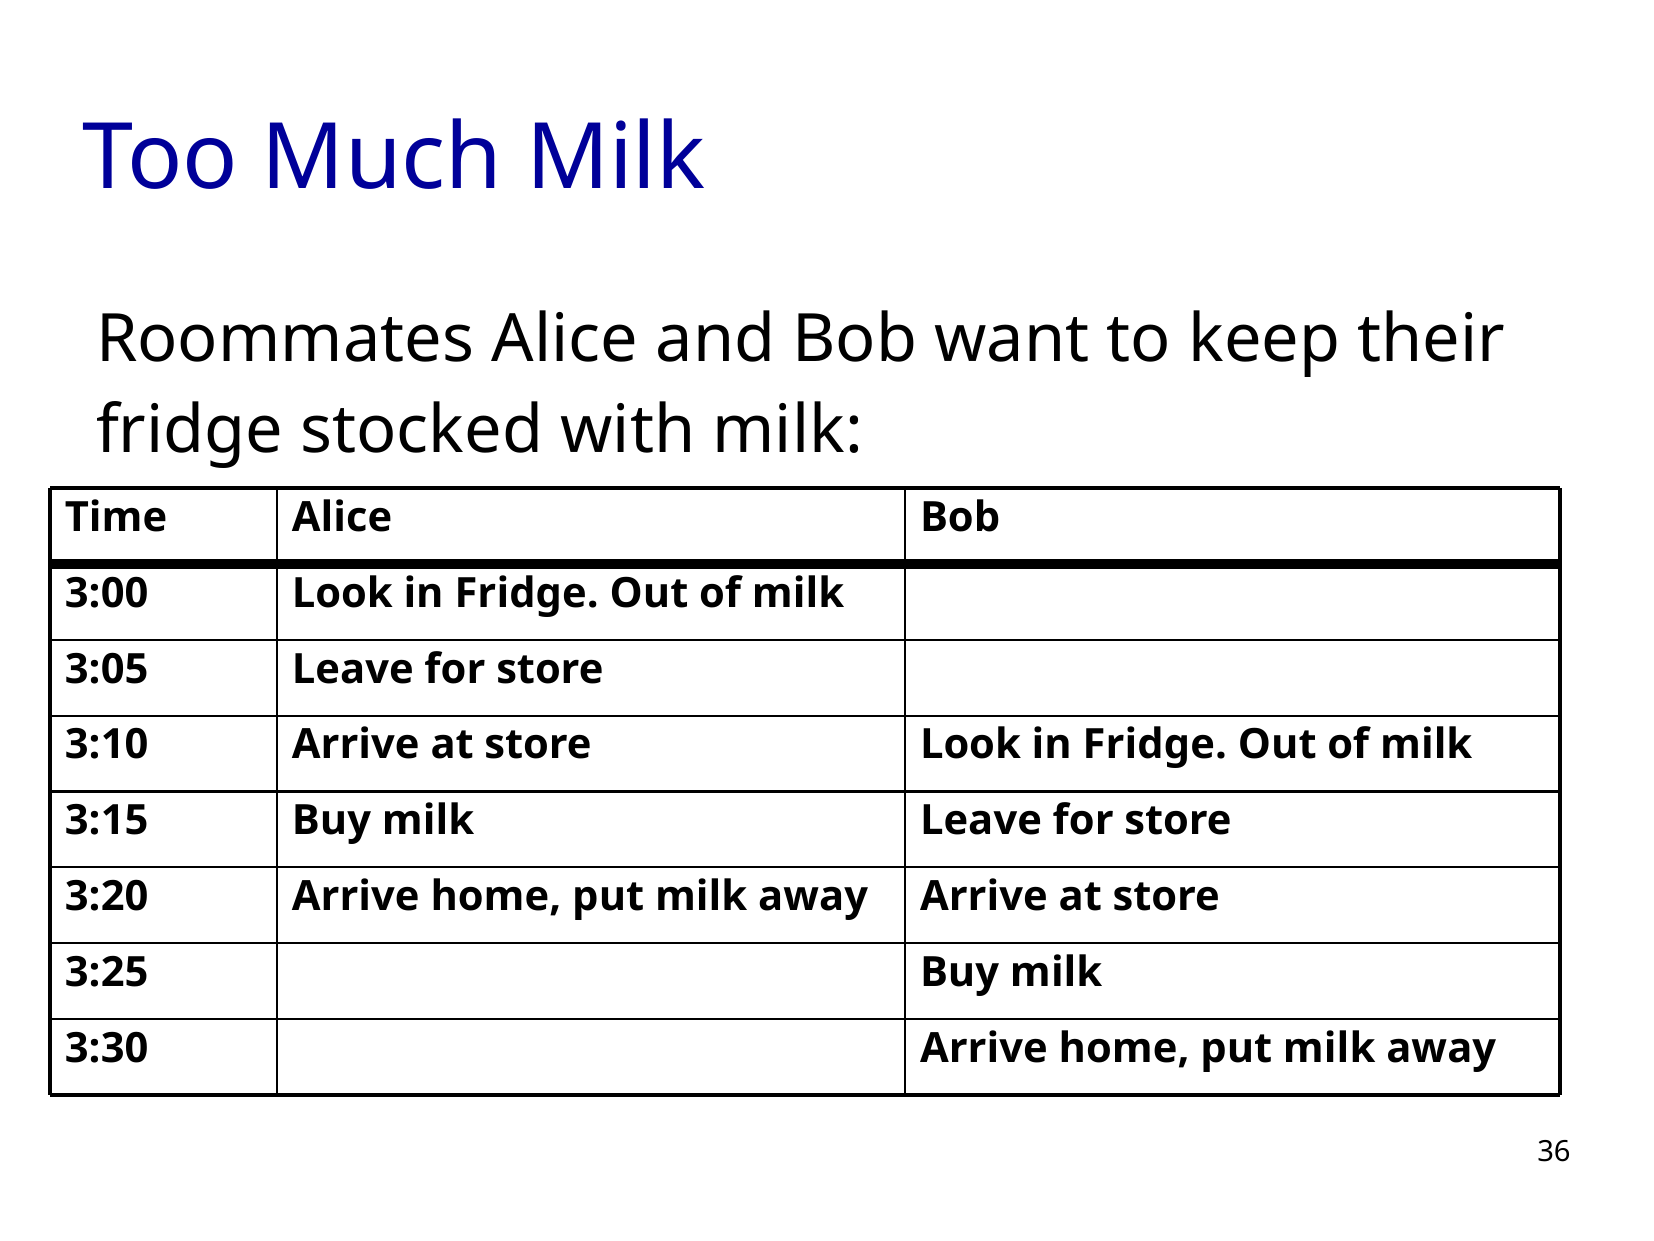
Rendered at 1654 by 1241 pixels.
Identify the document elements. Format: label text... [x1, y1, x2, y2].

text_box Arrive home, put milk away [278, 868, 904, 942]
title Too Much Milk [82, 49, 1571, 257]
list Roommates Alice and Bob want to keep their fridge stocked with milk: [60, 290, 1571, 496]
text_box Time [52, 490, 276, 559]
text_box Look in Fridge. Out of milk [906, 717, 1558, 790]
text_box Arrive home, put milk away [906, 1020, 1558, 1093]
text_box Buy milk [278, 793, 904, 866]
text_box Alice [278, 490, 904, 559]
text_box 3:10 [52, 717, 276, 790]
text_box 3:20 [52, 868, 276, 942]
text_box 3:25 [52, 944, 276, 1018]
text_box 3:30 [52, 1020, 276, 1093]
text_box Bob [906, 490, 1558, 559]
text_box Arrive at store [278, 717, 904, 790]
text_box Look in Fridge. Out of milk [278, 569, 904, 639]
text_box Leave for store [906, 793, 1558, 866]
text_box Leave for store [278, 641, 904, 715]
text_box Buy milk [906, 944, 1558, 1018]
text_box 3:15 [52, 793, 276, 866]
text_box Arrive at store [906, 868, 1558, 942]
text_box 3:00 [52, 569, 276, 639]
text_box 3:05 [52, 641, 276, 715]
